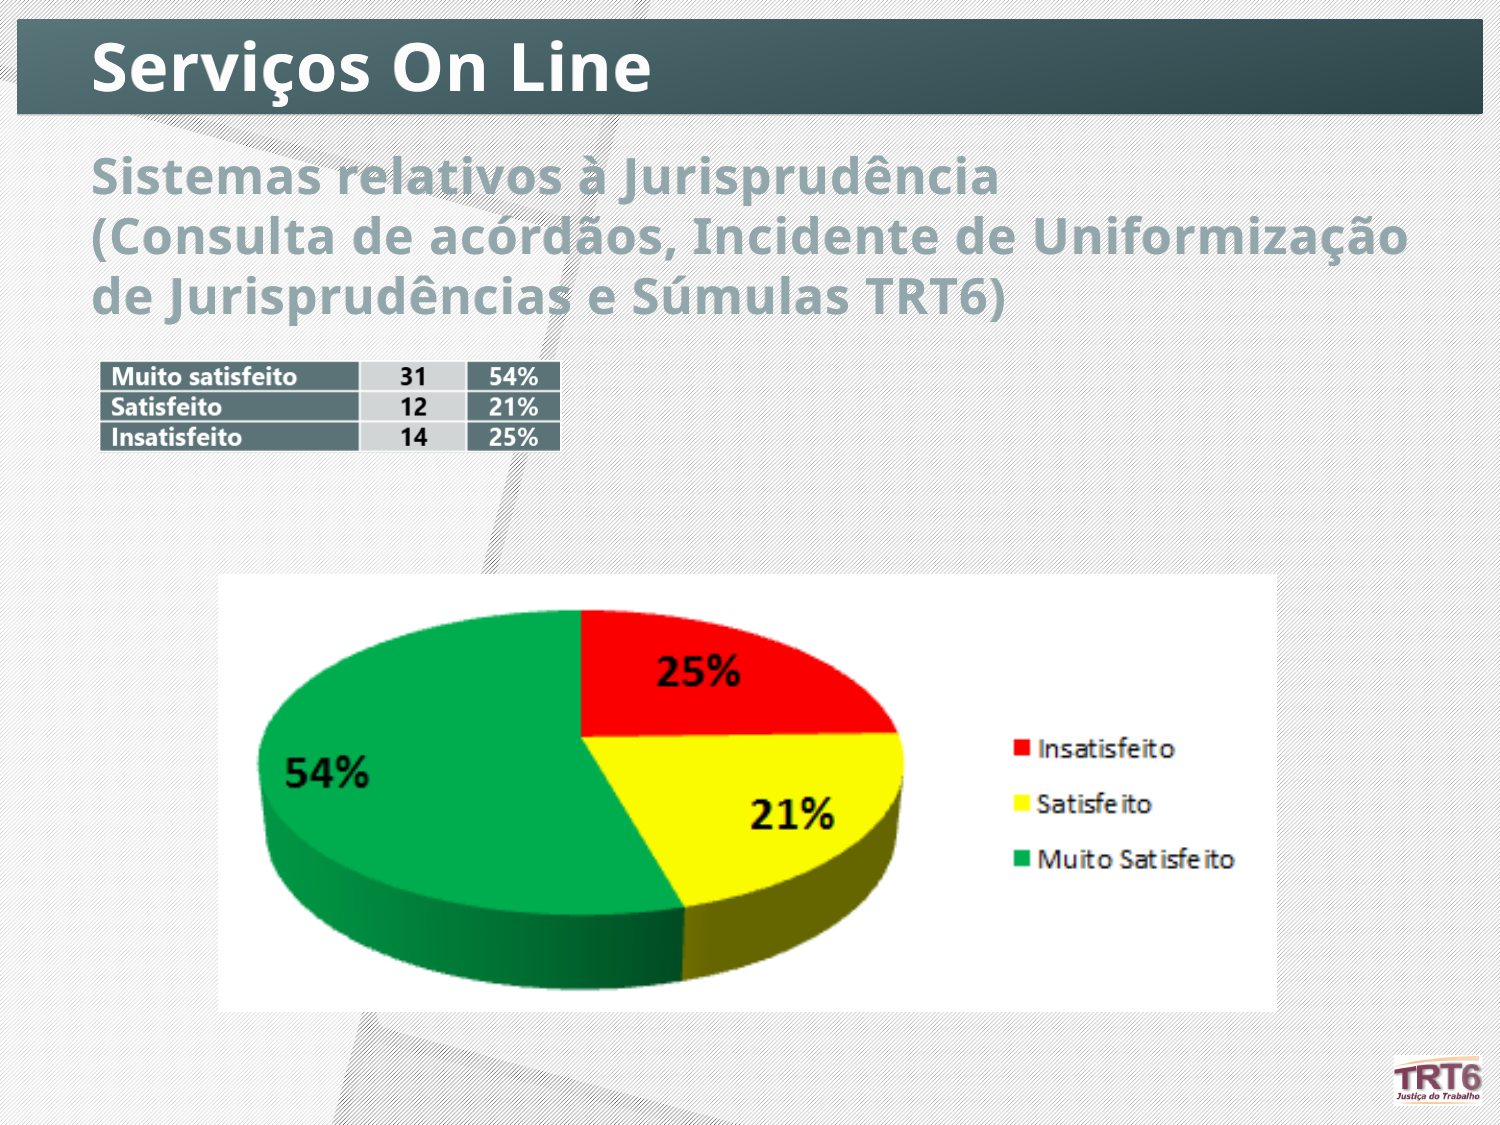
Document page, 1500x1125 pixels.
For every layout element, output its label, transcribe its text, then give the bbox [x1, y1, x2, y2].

picture [1393, 1055, 1483, 1106]
picture [99, 352, 562, 466]
text_box [18, 19, 1482, 114]
text_box Sistemas relativos à Jurisprudência (Consulta de acórdãos, Incidente de Uniformização de Jurisprudências e Súmulas TRT6) [76, 137, 1471, 335]
picture [218, 574, 1277, 1012]
text_box Serviços On Line [77, 18, 1500, 113]
